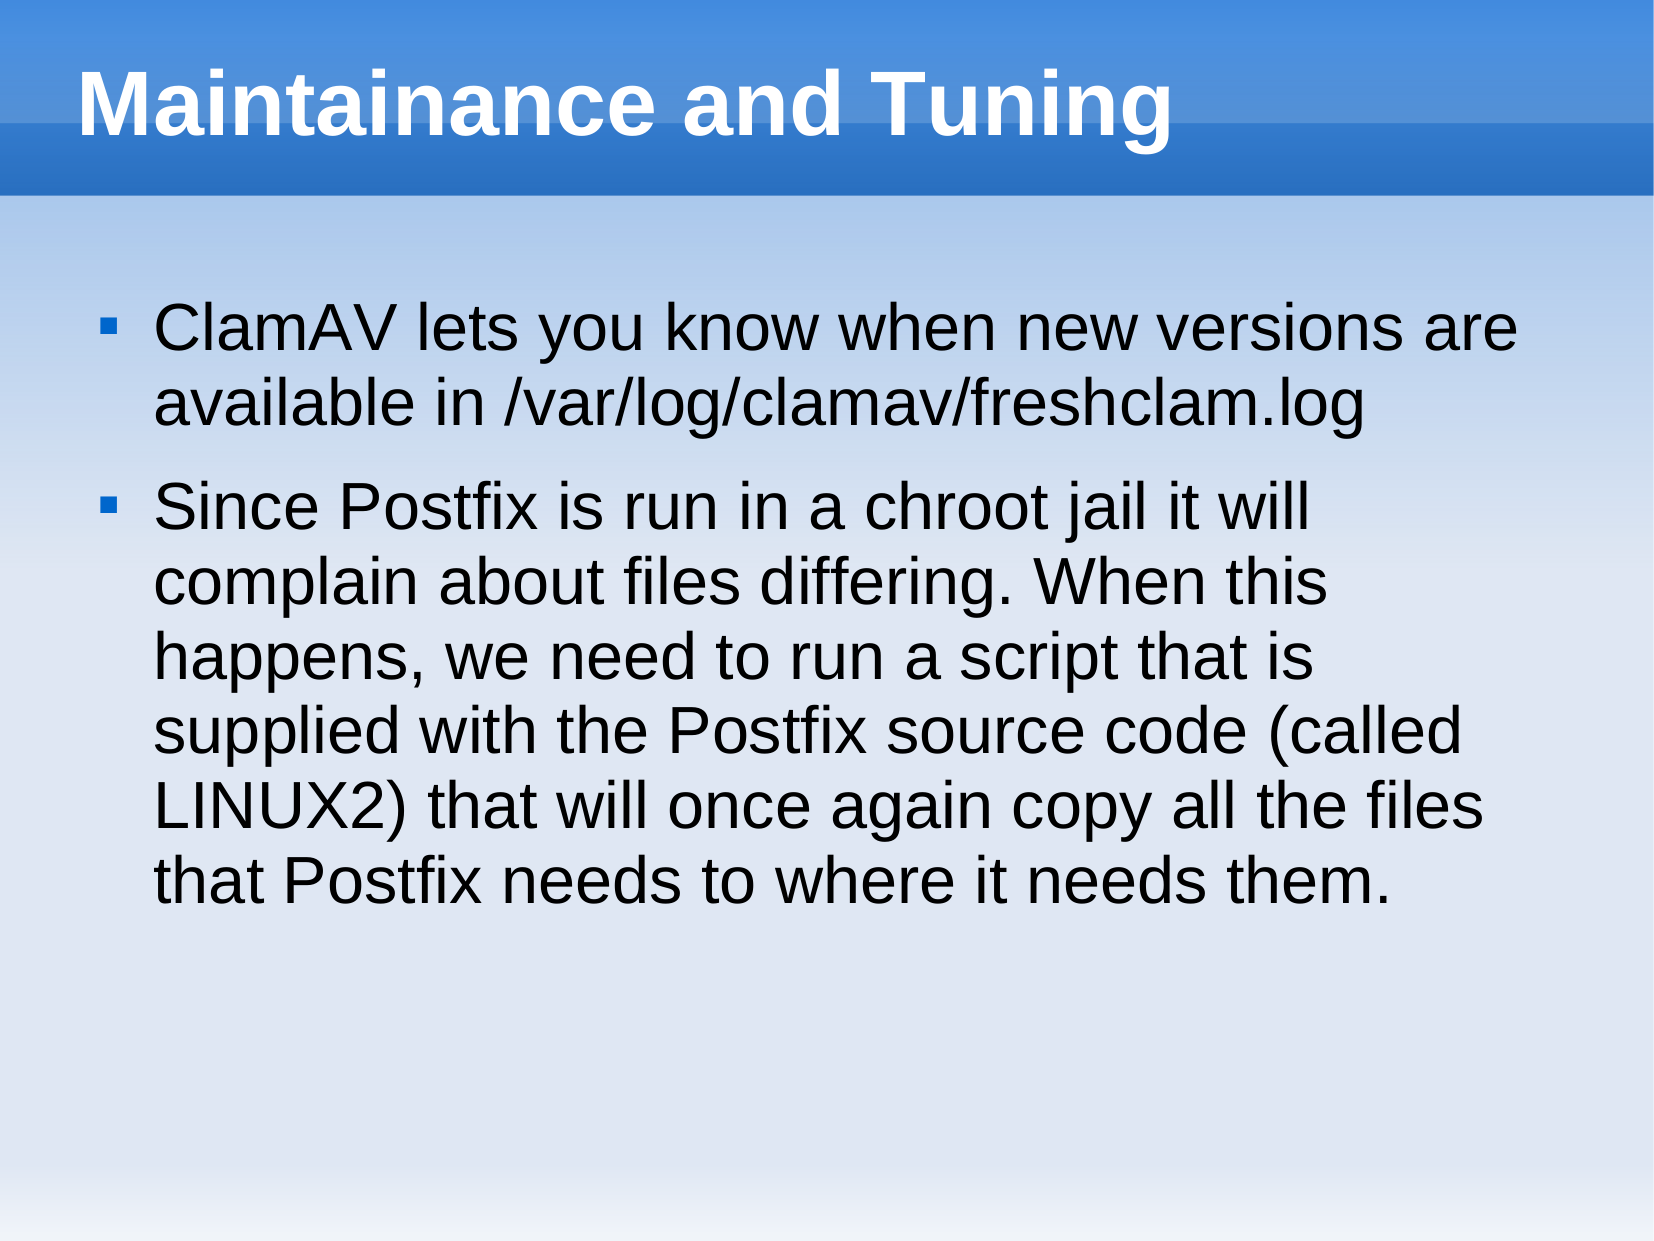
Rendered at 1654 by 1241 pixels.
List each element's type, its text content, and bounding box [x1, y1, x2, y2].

list ClamAV lets you know when new versions are available in /var/log/clamav/freshclam.log Since Postfix is run in a chroot jail it will complain about files differing. When this happens, we need to run a script that is supplied with the Postfix source code (called LINUX2) that will once again copy all the files that Postfix needs to where it needs them. [82, 290, 1571, 1094]
title Maintainance and Tuning [76, 7, 1565, 200]
picture [0, 0, 1654, 1241]
